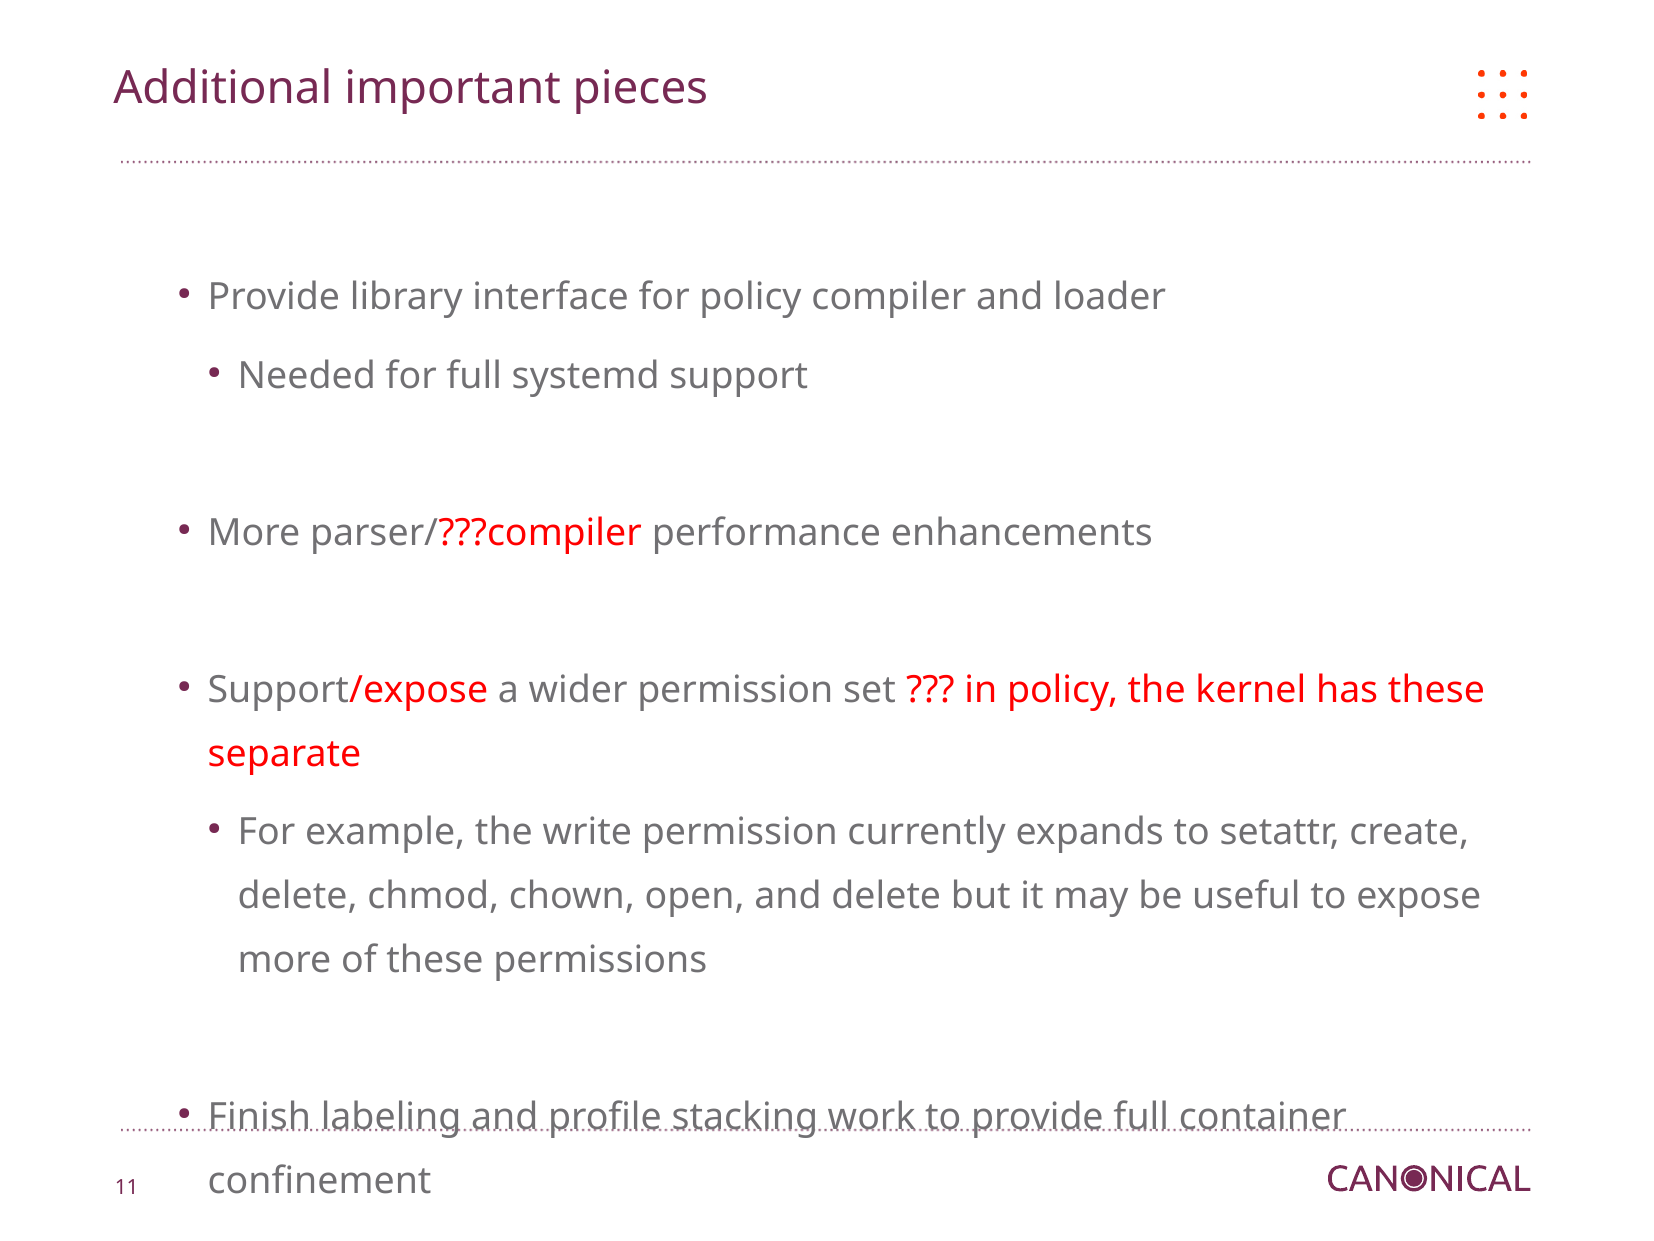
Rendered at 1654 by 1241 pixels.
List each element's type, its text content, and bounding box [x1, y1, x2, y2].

picture [1478, 70, 1527, 119]
list Provide library interface for policy compiler and loader Needed for full systemd support More parser/???compiler performance enhancements Support/expose a wider permission set ??? in policy, the kernel has these separate For example, the write permission currently expands to setattr, create, delete, chmod, chown, open, and delete but it may be useful to expose more of these permissions Finish labeling and profile stacking work to provide full container confinement [147, 256, 1506, 1052]
picture [814, 1127, 974, 1134]
picture [554, 1127, 812, 1134]
title Additional important pieces [113, 59, 1382, 112]
picture [111, 1127, 455, 1134]
picture [457, 1127, 551, 1134]
picture [977, 1127, 1533, 1134]
picture [111, 159, 1533, 166]
